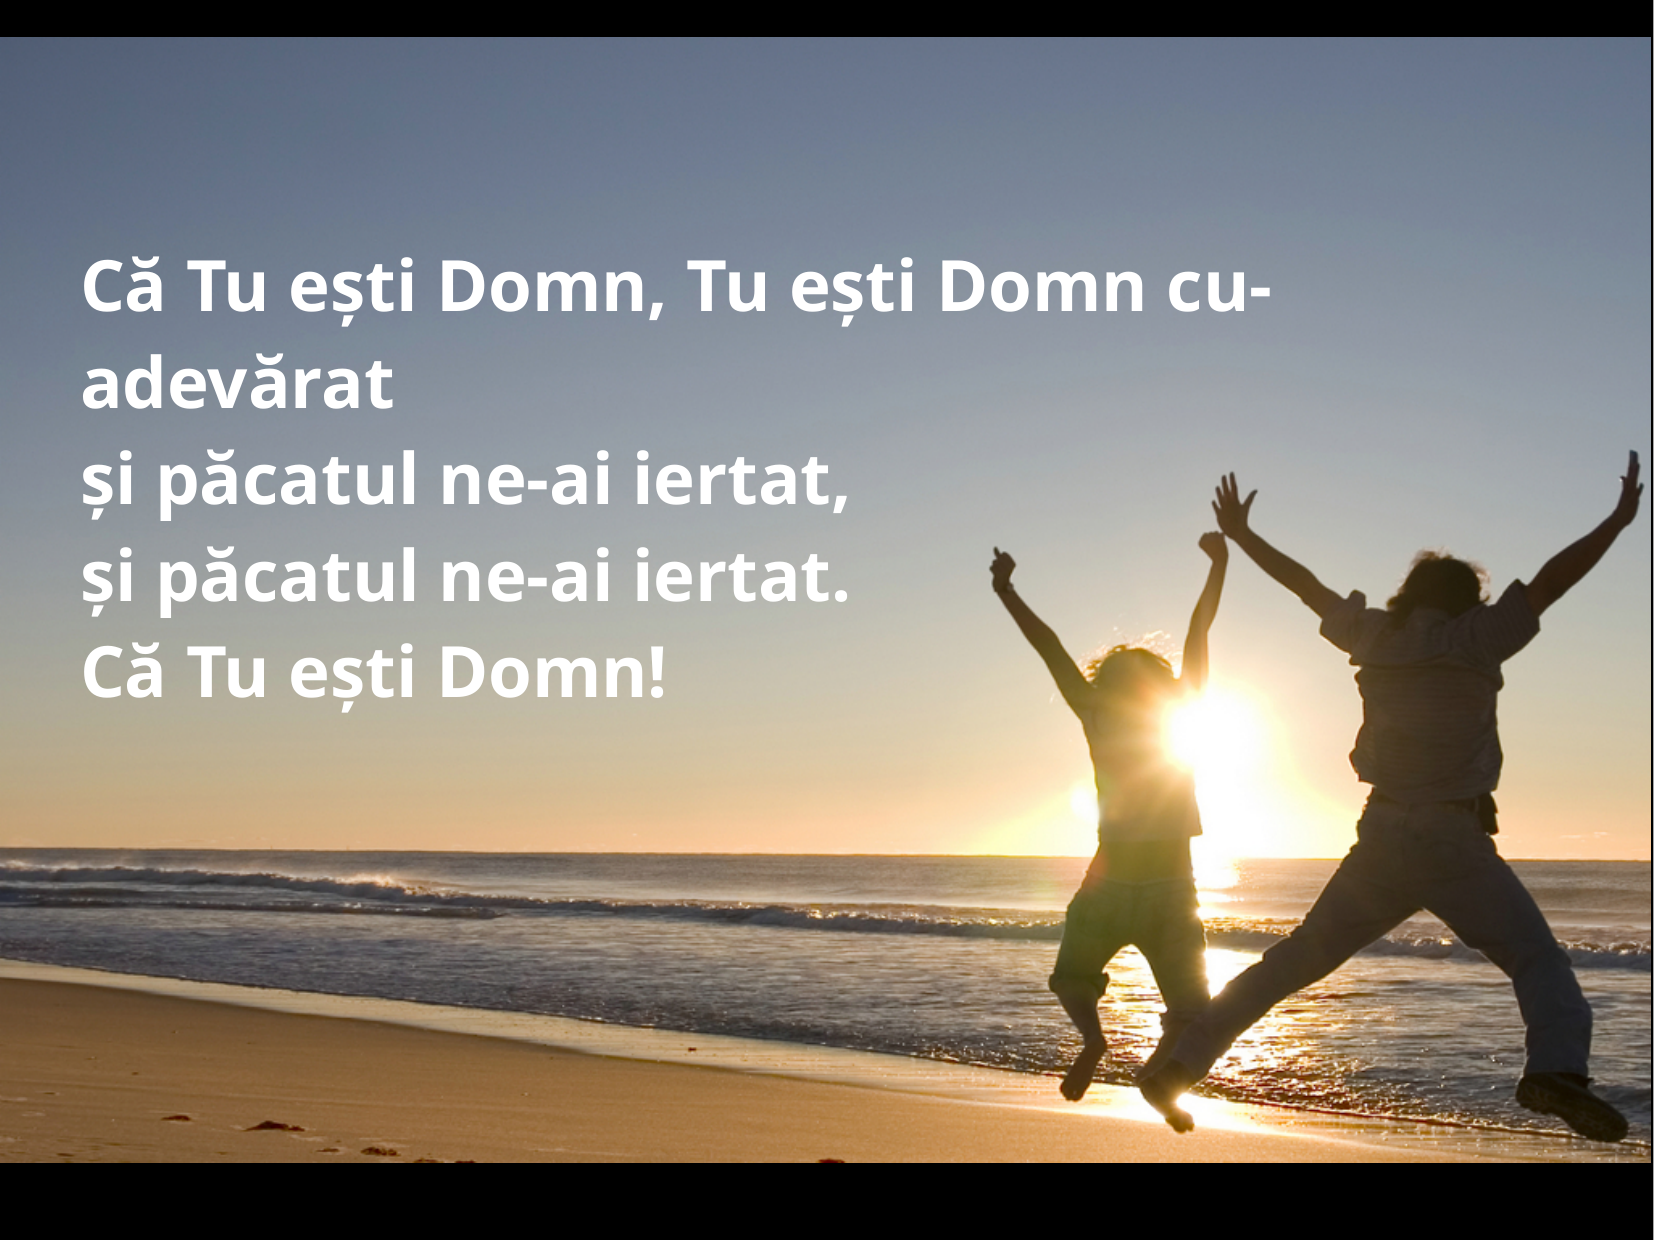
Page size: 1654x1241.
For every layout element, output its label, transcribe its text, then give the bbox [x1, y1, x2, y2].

picture [0, 37, 1651, 1163]
text_box Că Tu eşti Domn, Tu eşti Domn cu-adevărat şi păcatul ne-ai iertat, şi păcatul ne-ai iertat. Că Tu eşti Domn! [2, 119, 1463, 750]
